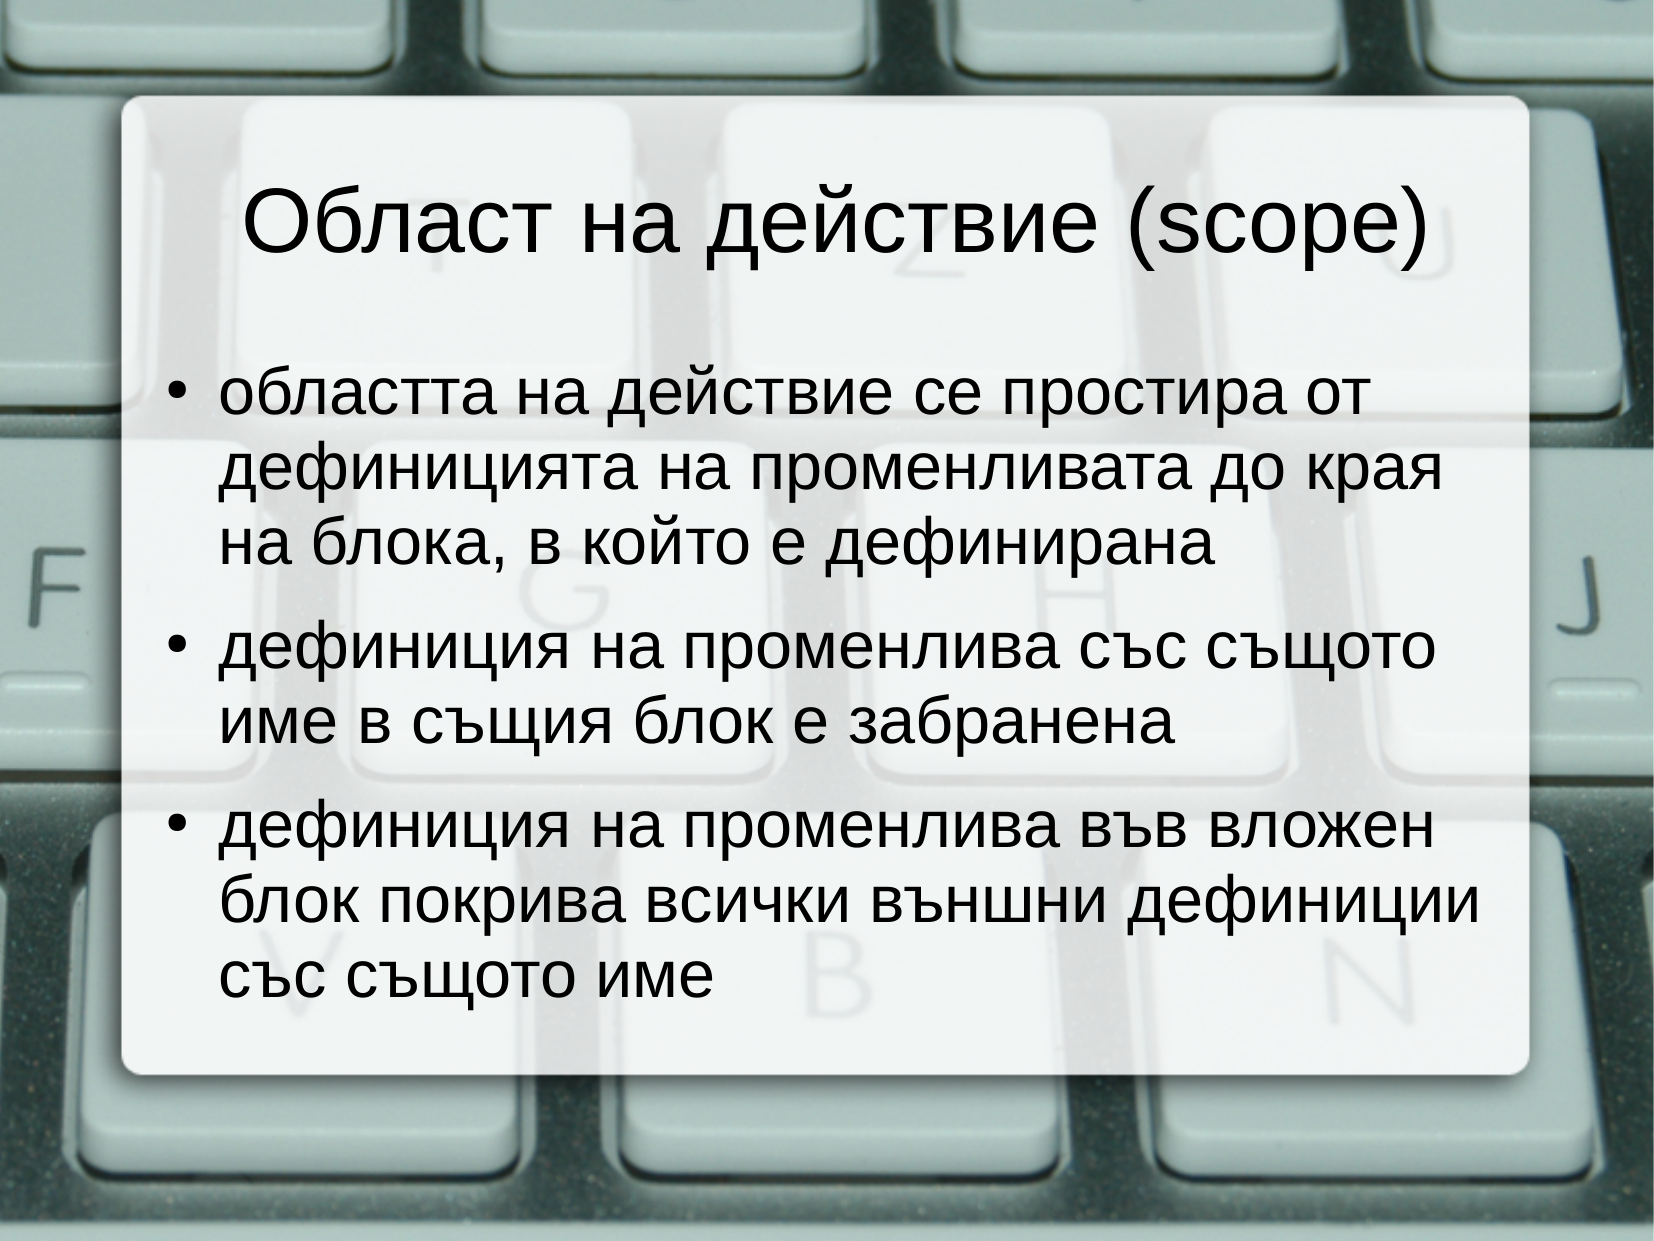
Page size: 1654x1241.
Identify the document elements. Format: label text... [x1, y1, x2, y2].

list областта на действие се простира от дефиницията на променливата до края на блока, в който е дефинирана дефиниция на променлива със същото име в същия блок е забранена дефиниция на променлива във вложен блок покрива всички външни дефиниции със същото име [147, 354, 1506, 1074]
title Област на действие (scope) [135, 117, 1506, 325]
picture [0, 0, 1654, 1241]
